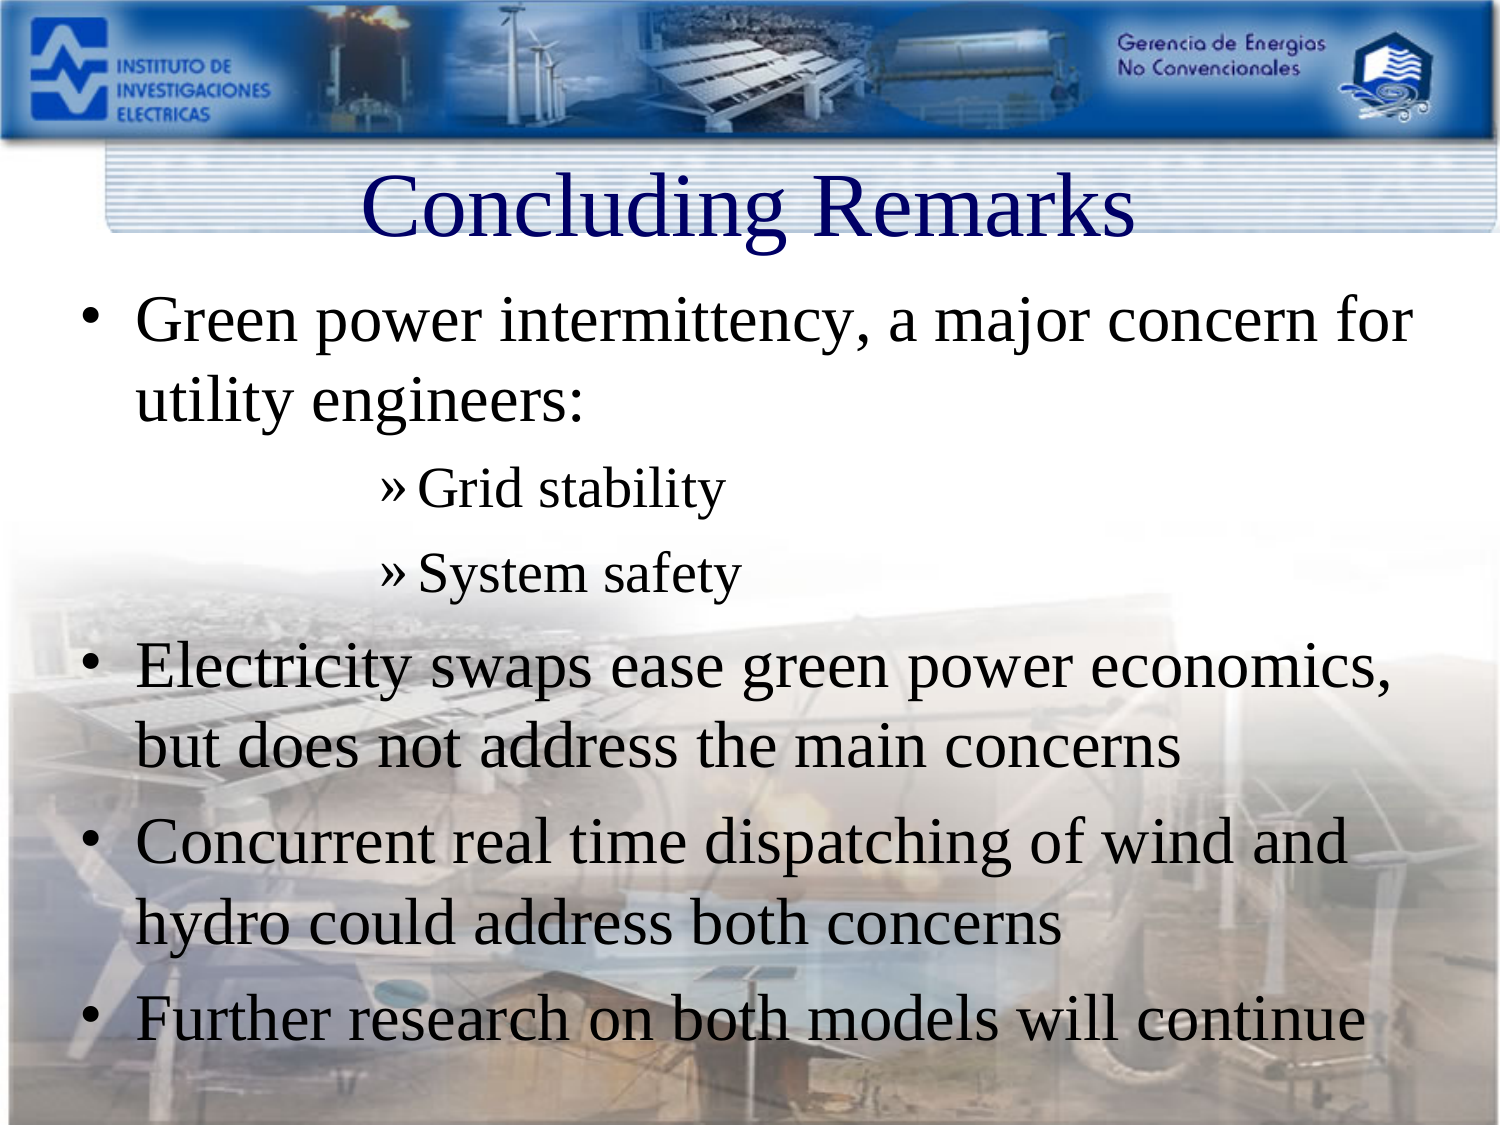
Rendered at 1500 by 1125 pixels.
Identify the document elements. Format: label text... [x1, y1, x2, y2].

picture [0, 293, 1500, 1125]
title Concluding Remarks [112, 137, 1388, 238]
picture [0, 0, 1500, 233]
list Green power intermittency, a major concern for utility engineers: Grid stability System safety Electricity swaps ease green power economics, but does not address the main concerns Concurrent real time dispatching of wind and hydro could address both concerns Further research on both models will continue [64, 267, 1436, 1083]
